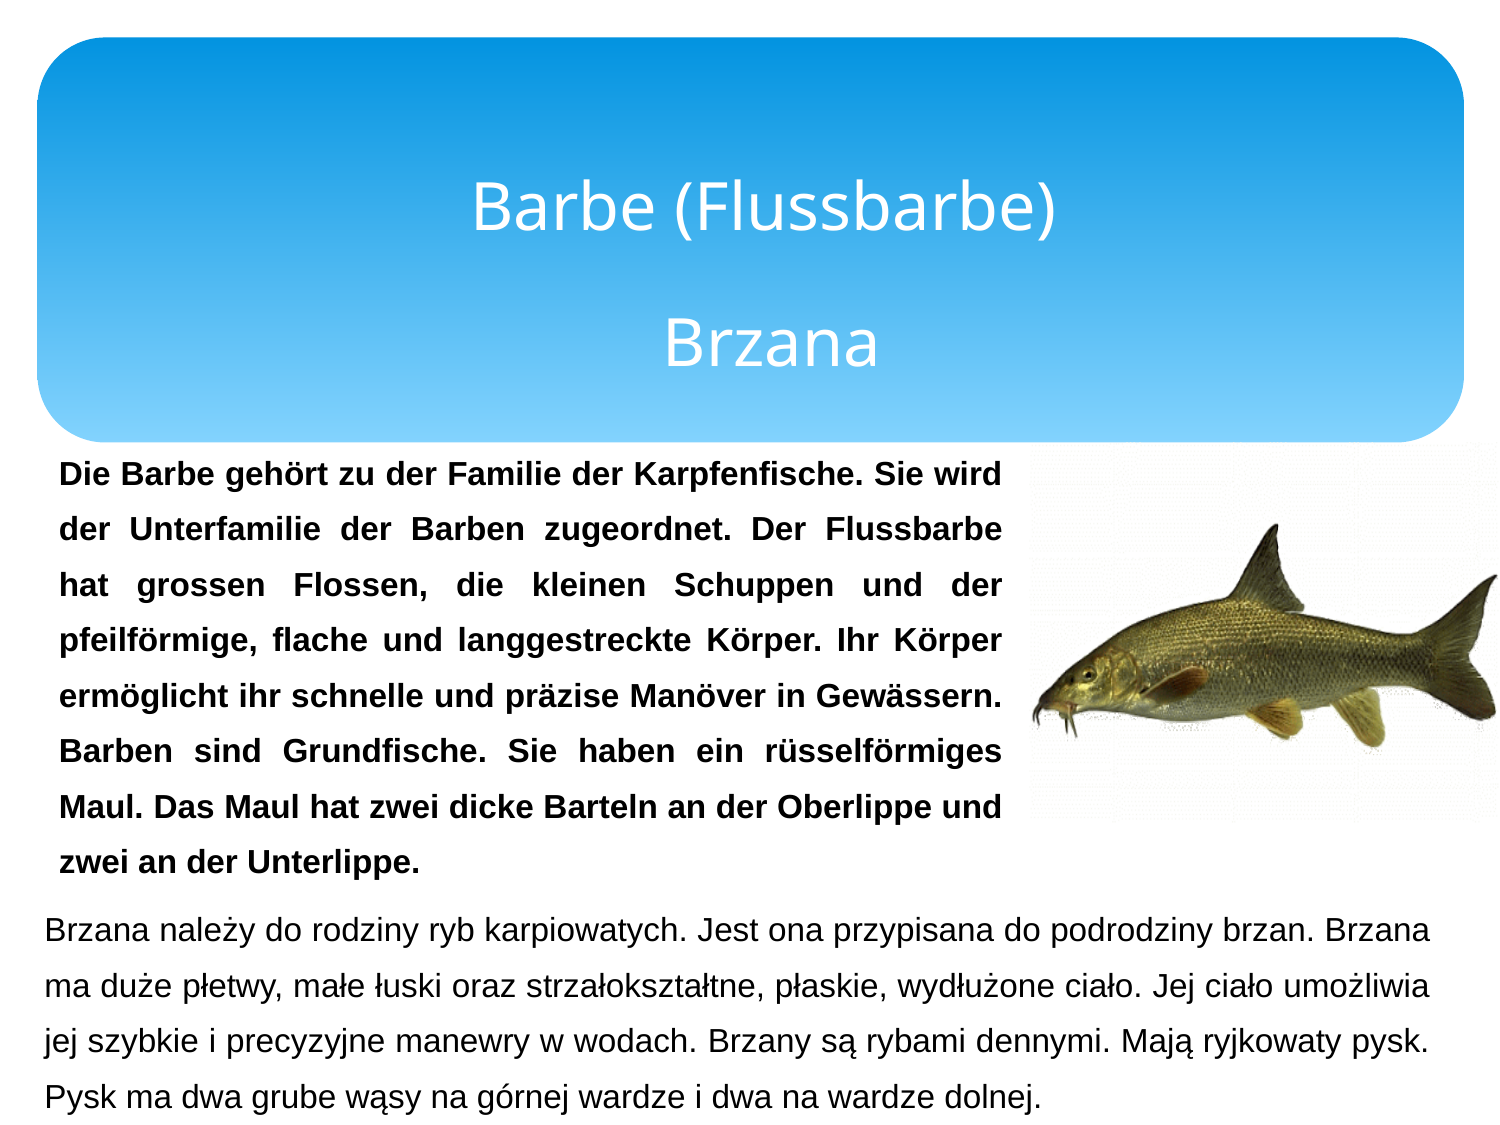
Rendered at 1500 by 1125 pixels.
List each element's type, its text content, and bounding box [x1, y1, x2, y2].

text_box Brzana należy do rodziny ryb karpiowatych. Jest ona przypisana do podrodziny brzan. Brzana ma duże płetwy, małe łuski oraz strzałokształtne, płaskie, wydłużone ciało. Jej ciało umożliwia jej szybkie i precyzyjne manewry w wodach. Brzany są rybami dennymi. Mają ryjkowaty pysk. Pysk ma dwa grube wąsy na górnej wardze i dwa na wardze dolnej. [29, 885, 1447, 1106]
picture [1027, 442, 1500, 827]
title Barbe (Flussbarbe) Brzana [88, 115, 1439, 384]
subtitle Die Barbe gehört zu der Familie der Karpfenfische. Sie wird der Unterfamilie der Barben zugeordnet. Der Flussbarbe hat grossen Flossen, die kleinen Schuppen und der pfeilförmige, flache und langgestreckte Körper. Ihr Körper ermöglicht ihr schnelle und präzise Manöver in Gewässern. Barben sind Grundfische. Sie haben ein rüsselförmiges Maul. Das Maul hat zwei dicke Barteln an der Oberlippe und zwei an der Unterlippe. [59, 438, 1004, 879]
